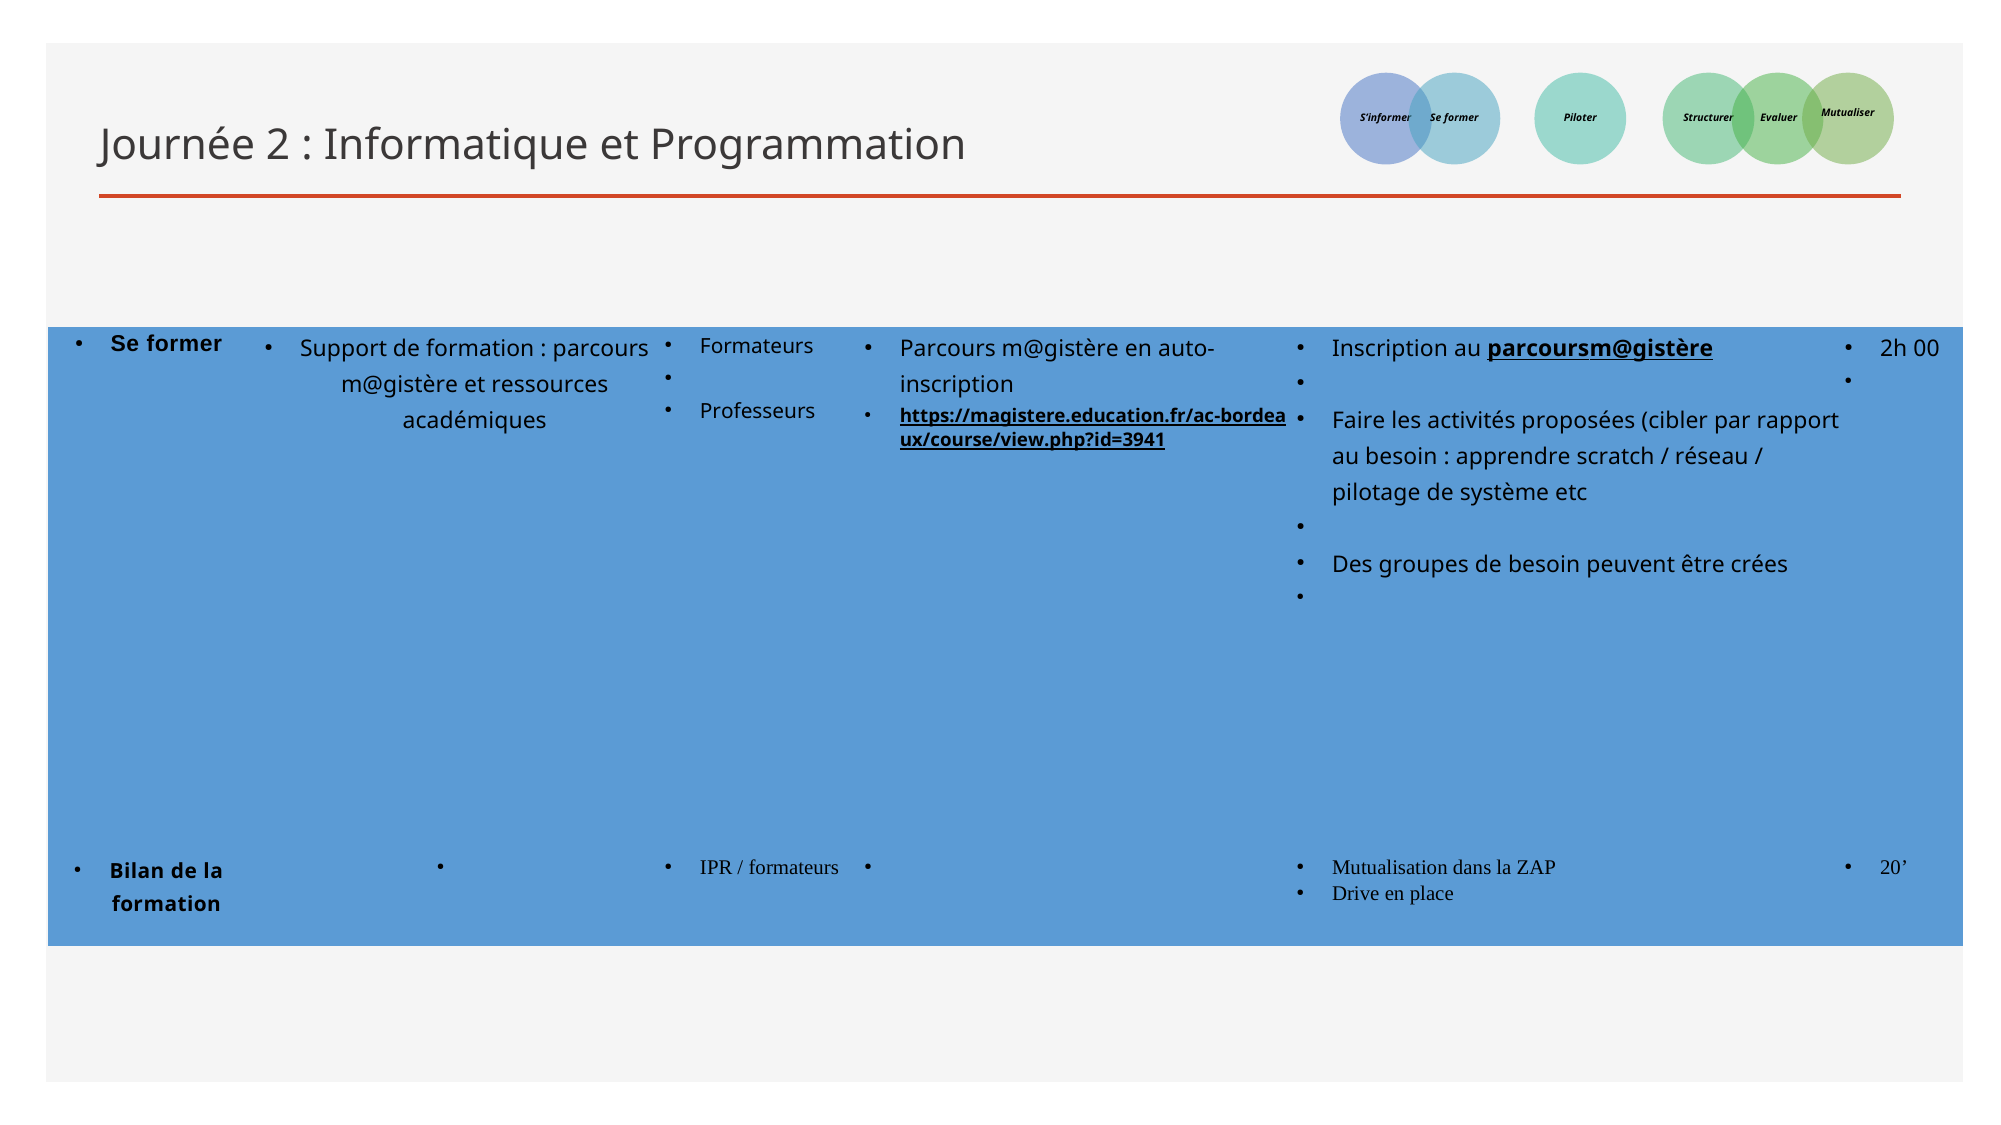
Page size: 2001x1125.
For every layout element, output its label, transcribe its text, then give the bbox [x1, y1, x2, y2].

table_cell 20’ [1845, 852, 1963, 946]
text_box Mutualiser [1802, 72, 1894, 165]
table_cell [250, 852, 665, 946]
text_box S’informer [1340, 72, 1420, 165]
text_box Se former [1408, 72, 1501, 165]
table_cell Mutualisation dans la ZAP Drive en place [1297, 852, 1845, 946]
table_header Support de formation : parcours m@gistère et ressources académiques [250, 327, 665, 852]
text_box Structurer [1662, 72, 1743, 165]
table_cell IPR / formateurs [665, 852, 864, 946]
table_header Parcours m@gistère en auto-inscription https://magistere.education.fr/ac-bordeaux/course/view.php?id=3941 [864, 327, 1297, 852]
text_box Evaluer [1731, 72, 1812, 165]
text_box Piloter [1534, 72, 1627, 165]
table_header 2h 00 [1845, 327, 1963, 852]
table_header Inscription au parcours m@gistère Faire les activités proposées (cibler par rapport au besoin : apprendre scratch / réseau / pilotage de système etc Des groupes de besoin peuvent être crées [1297, 327, 1845, 852]
table_header Formateurs Professeurs [665, 327, 864, 852]
table_cell [864, 852, 1297, 946]
table_header Se former [48, 327, 250, 852]
list Journée 2 : Informatique et Programmation [84, 72, 1089, 178]
table_cell Bilan de la formation [48, 852, 250, 946]
